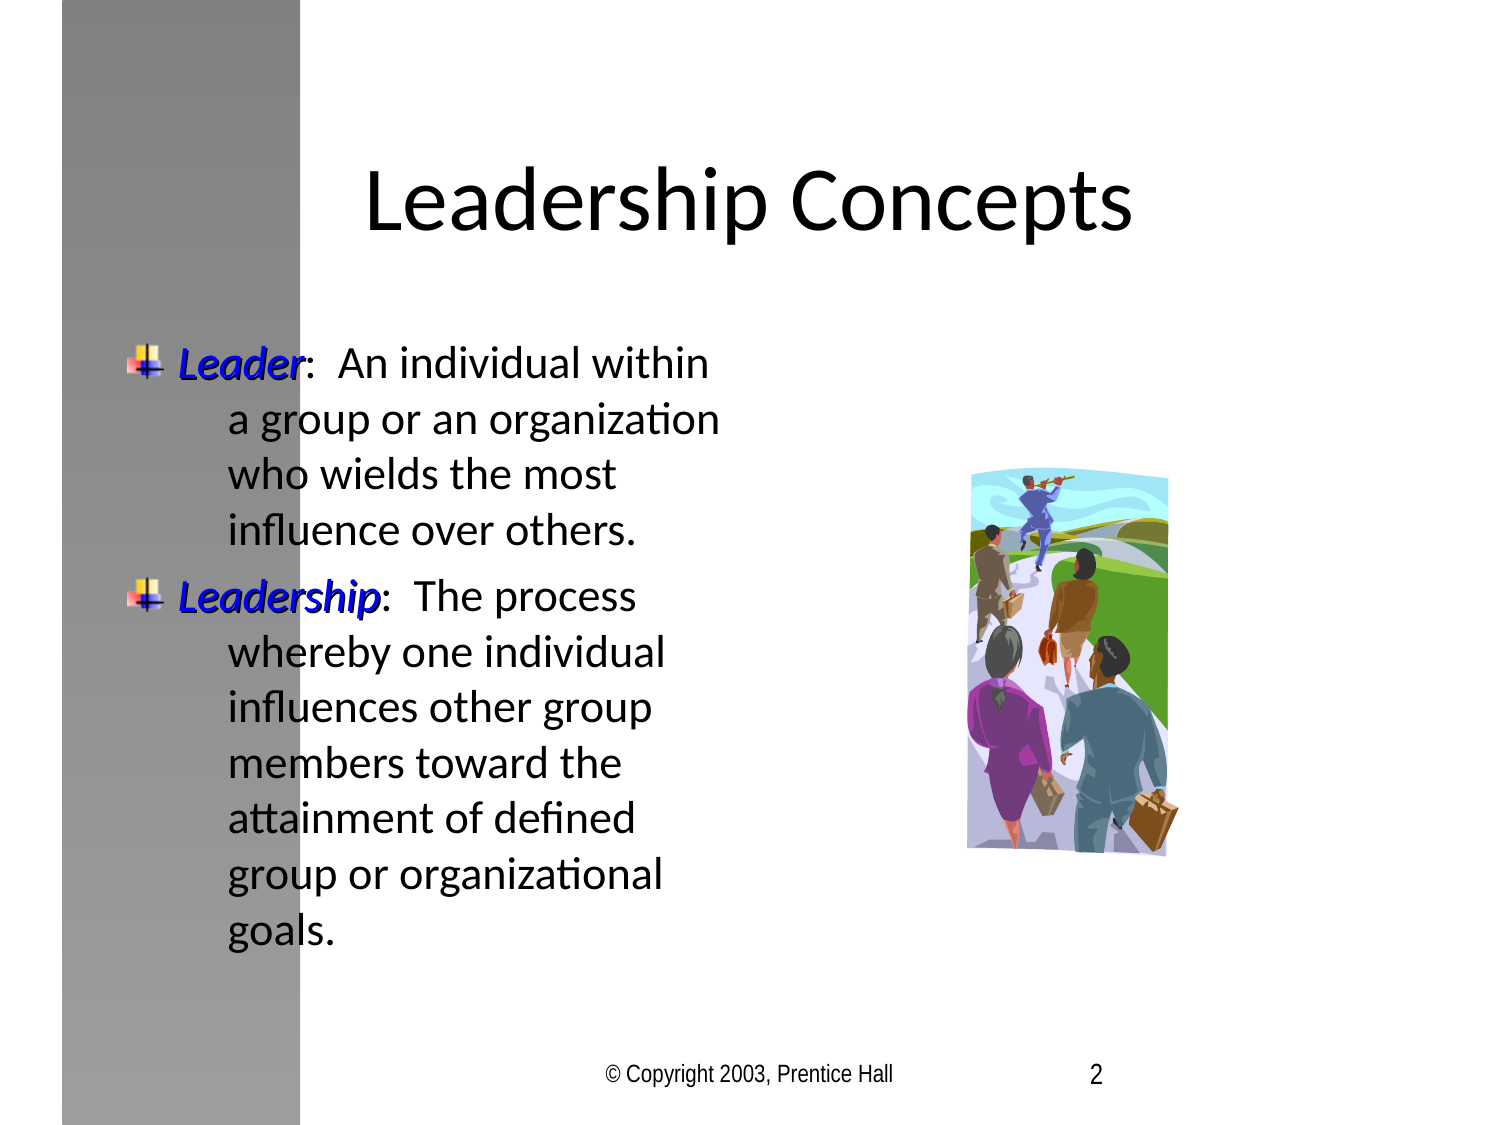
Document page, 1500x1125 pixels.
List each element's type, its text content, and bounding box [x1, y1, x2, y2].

text_box © Copyright 2003, Prentice Hall [512, 1042, 988, 1103]
title Leadership Concepts [112, 99, 1388, 288]
text_box 2 [1074, 1042, 1426, 1103]
list Leader: An individual within a group or an organization who wields the most influence over others. Leadership: The process whereby one individual influences other group members toward the attainment of defined group or organizational goals. [62, 350, 863, 1026]
picture [966, 463, 1184, 862]
